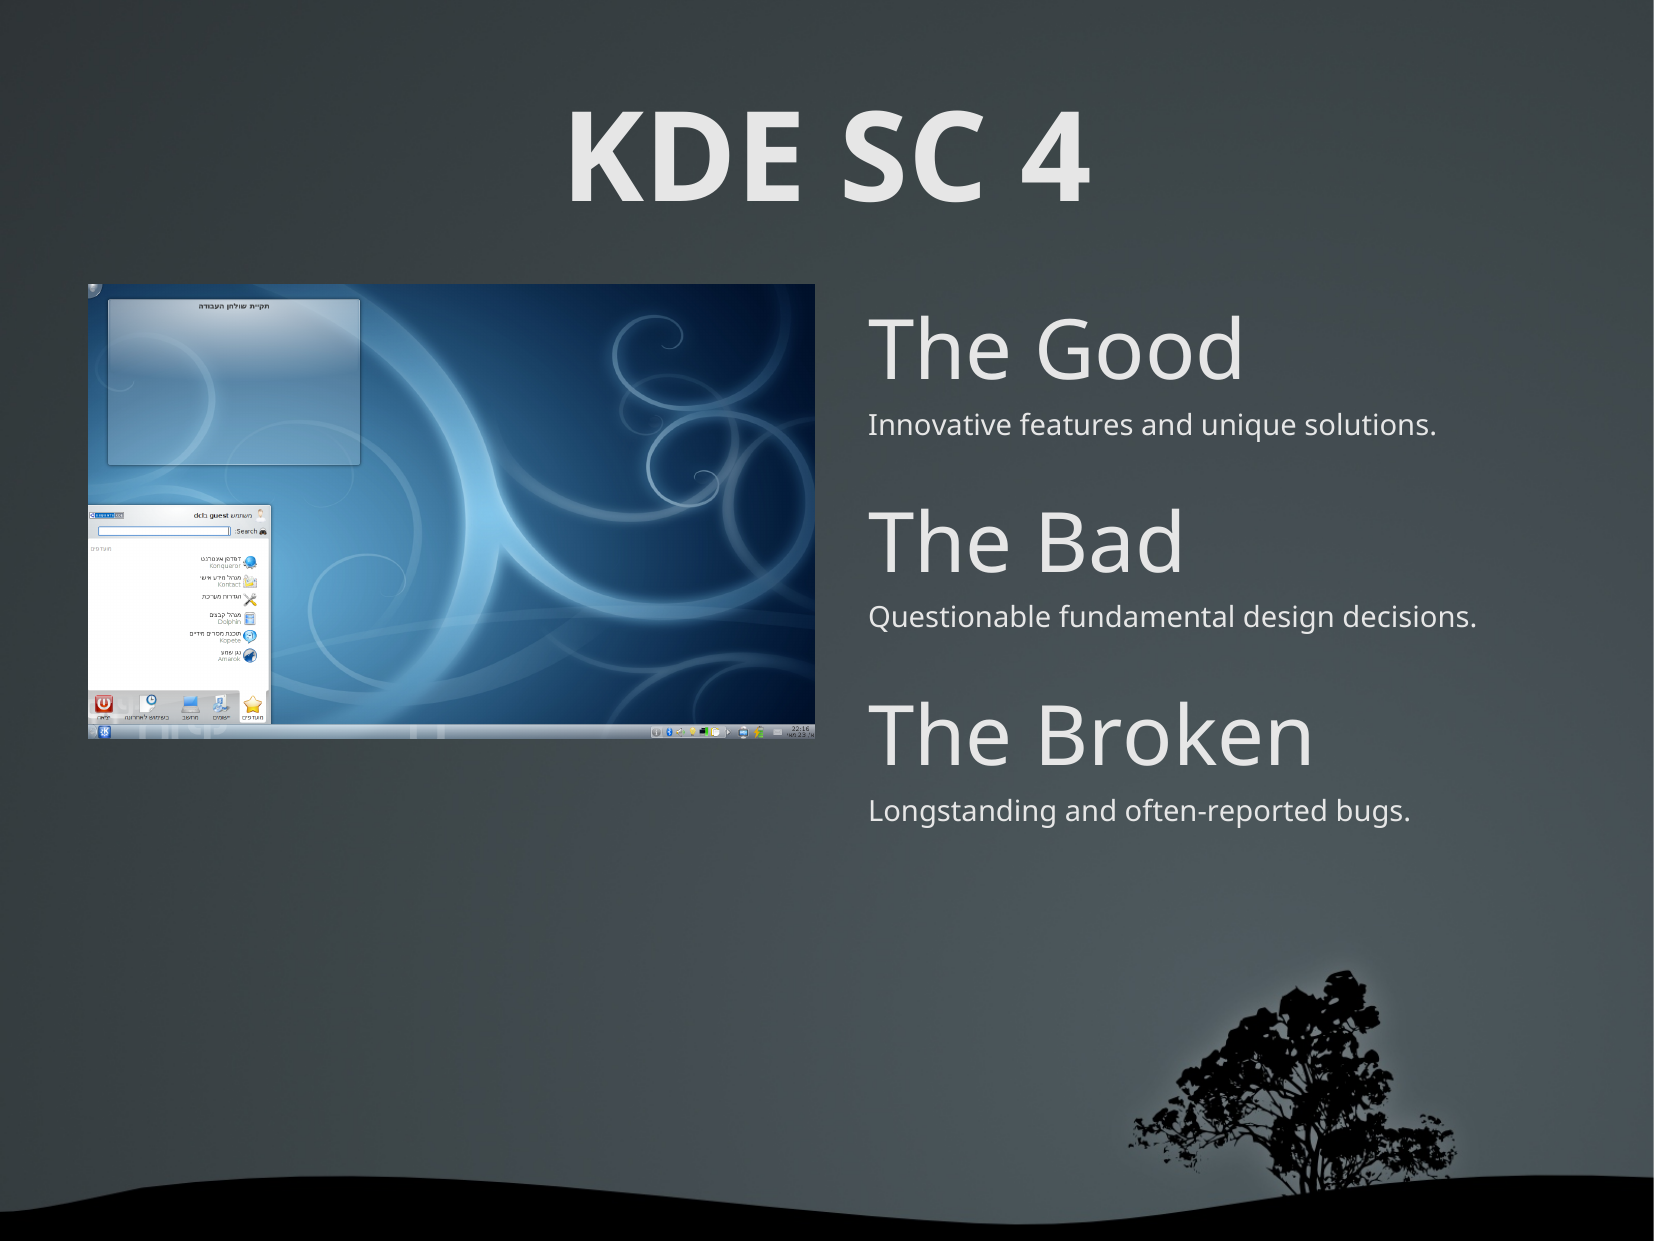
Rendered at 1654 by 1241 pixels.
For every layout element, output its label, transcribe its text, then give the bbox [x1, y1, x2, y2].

list The Good Innovative features and unique solutions. The Bad Questionable fundamental design decisions. The Broken Longstanding and often-reported bugs. [797, 290, 1595, 1094]
picture [0, 0, 1654, 1241]
title KDE SC 4 [82, 49, 1571, 257]
